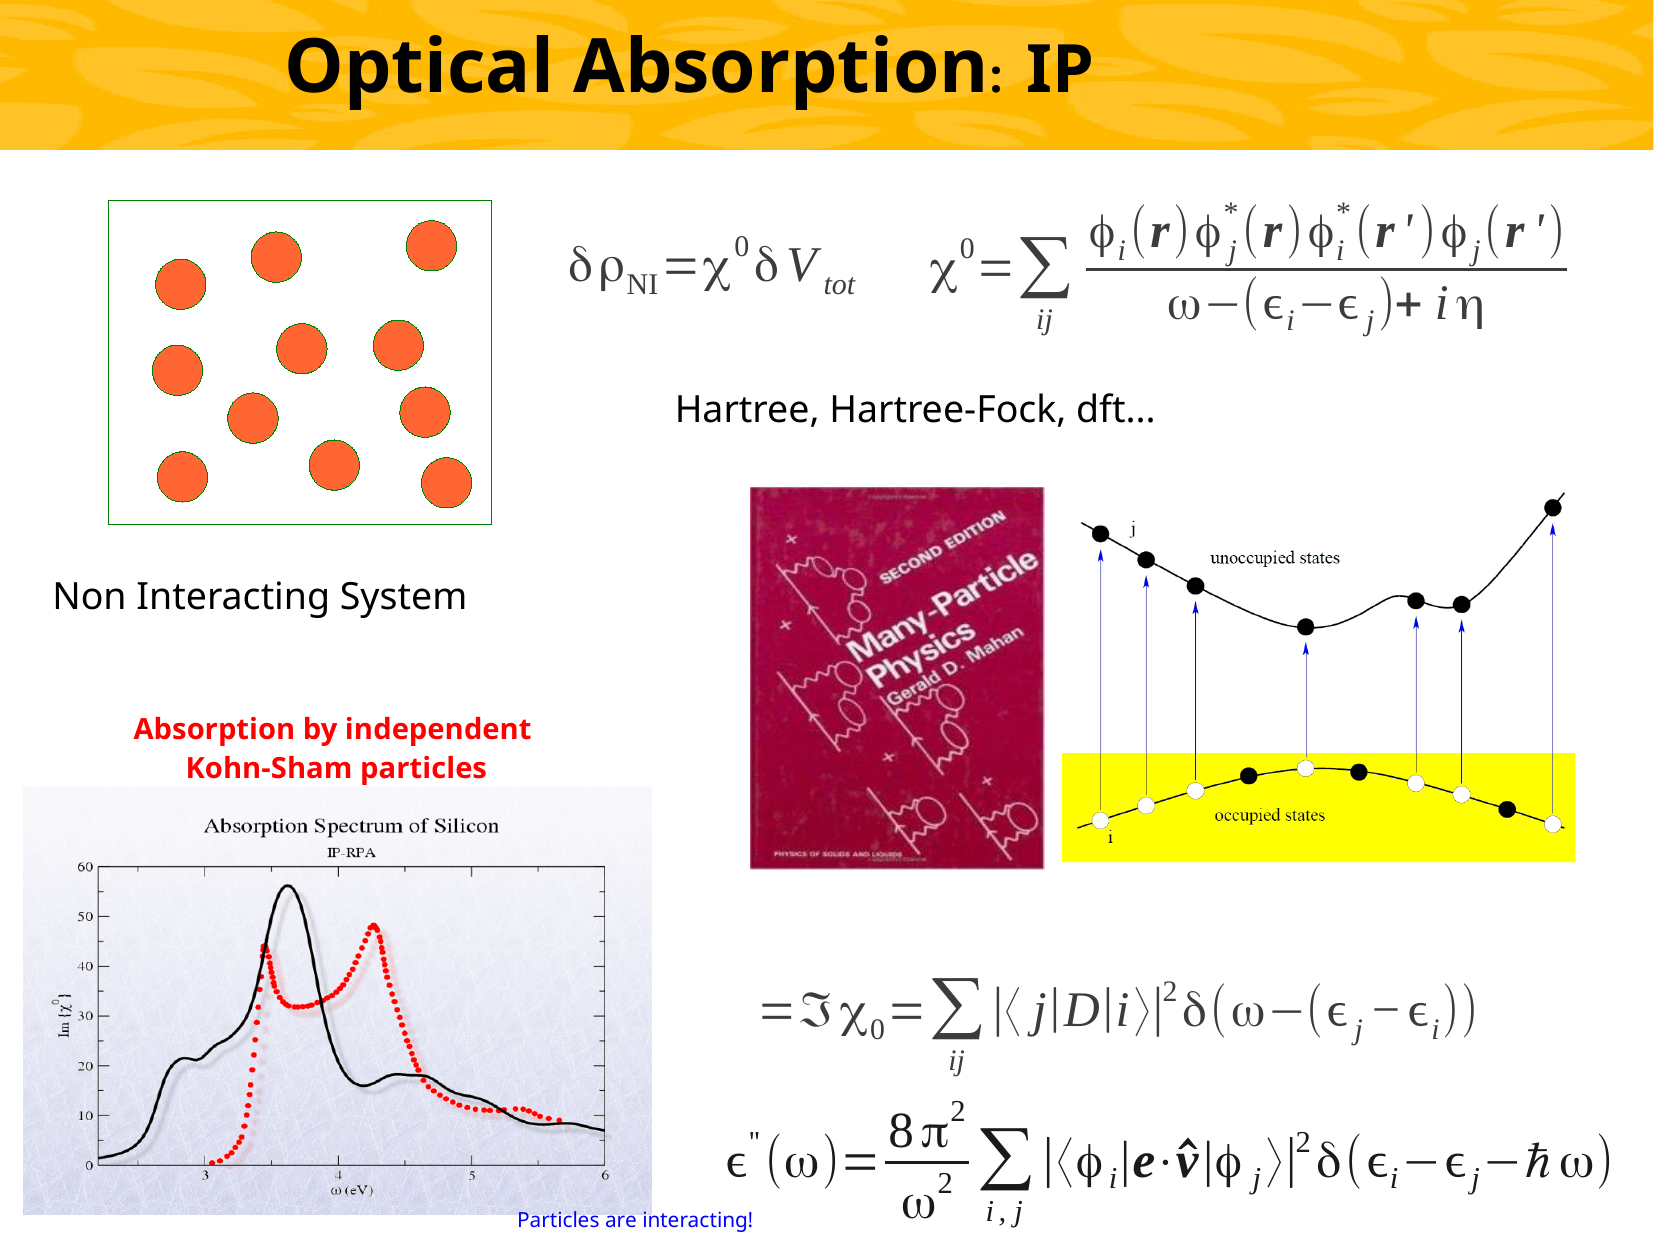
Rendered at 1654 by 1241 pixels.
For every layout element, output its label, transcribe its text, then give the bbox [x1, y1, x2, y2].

chart [922, 196, 1576, 338]
text_box Absorption by independent Kohn-Sham particles [55, 700, 618, 812]
text_box [155, 259, 206, 310]
picture [0, 0, 1654, 150]
text_box Hartree, Hartree-Fock, dft... [660, 375, 1336, 451]
text_box [406, 220, 457, 271]
chart [562, 230, 864, 301]
text_box Optical Absorption: IP [270, 5, 1501, 156]
text_box [251, 231, 302, 283]
text_box [399, 386, 451, 438]
picture [750, 487, 1045, 870]
text_box Non Interacting System [37, 562, 563, 638]
text_box [157, 451, 208, 503]
chart [718, 1095, 1621, 1228]
text_box [227, 392, 279, 444]
text_box [276, 323, 328, 374]
text_box Particles are interacting! [502, 1198, 788, 1238]
text_box [309, 439, 360, 491]
picture [1050, 487, 1576, 863]
chart [750, 975, 1484, 1078]
text_box [421, 457, 472, 508]
text_box [373, 320, 424, 371]
text_box [152, 345, 203, 396]
picture [23, 787, 652, 1215]
